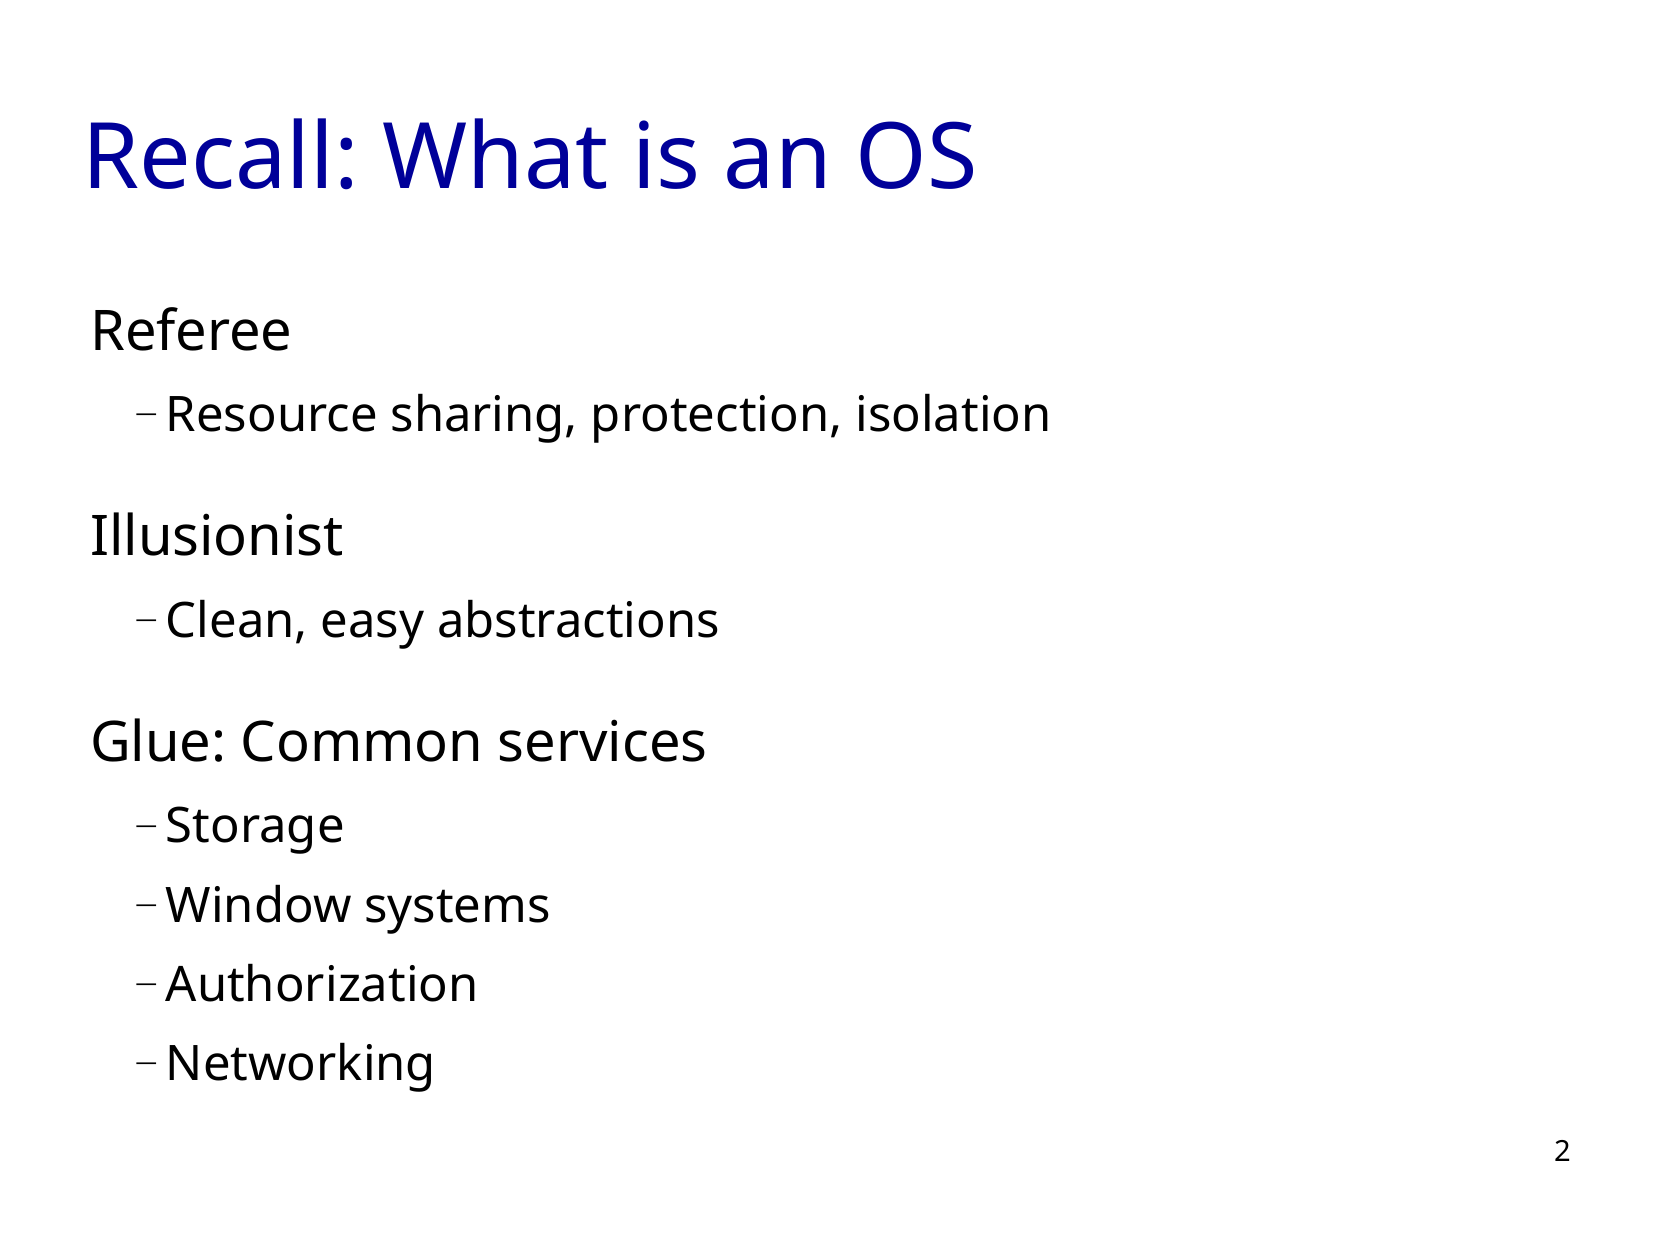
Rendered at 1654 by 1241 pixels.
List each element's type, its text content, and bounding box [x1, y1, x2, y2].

title Recall: What is an OS [82, 49, 1571, 257]
list Referee Resource sharing, protection, isolation Illusionist Clean, easy abstractions Glue: Common services Storage Window systems Authorization Networking [60, 290, 1571, 1096]
